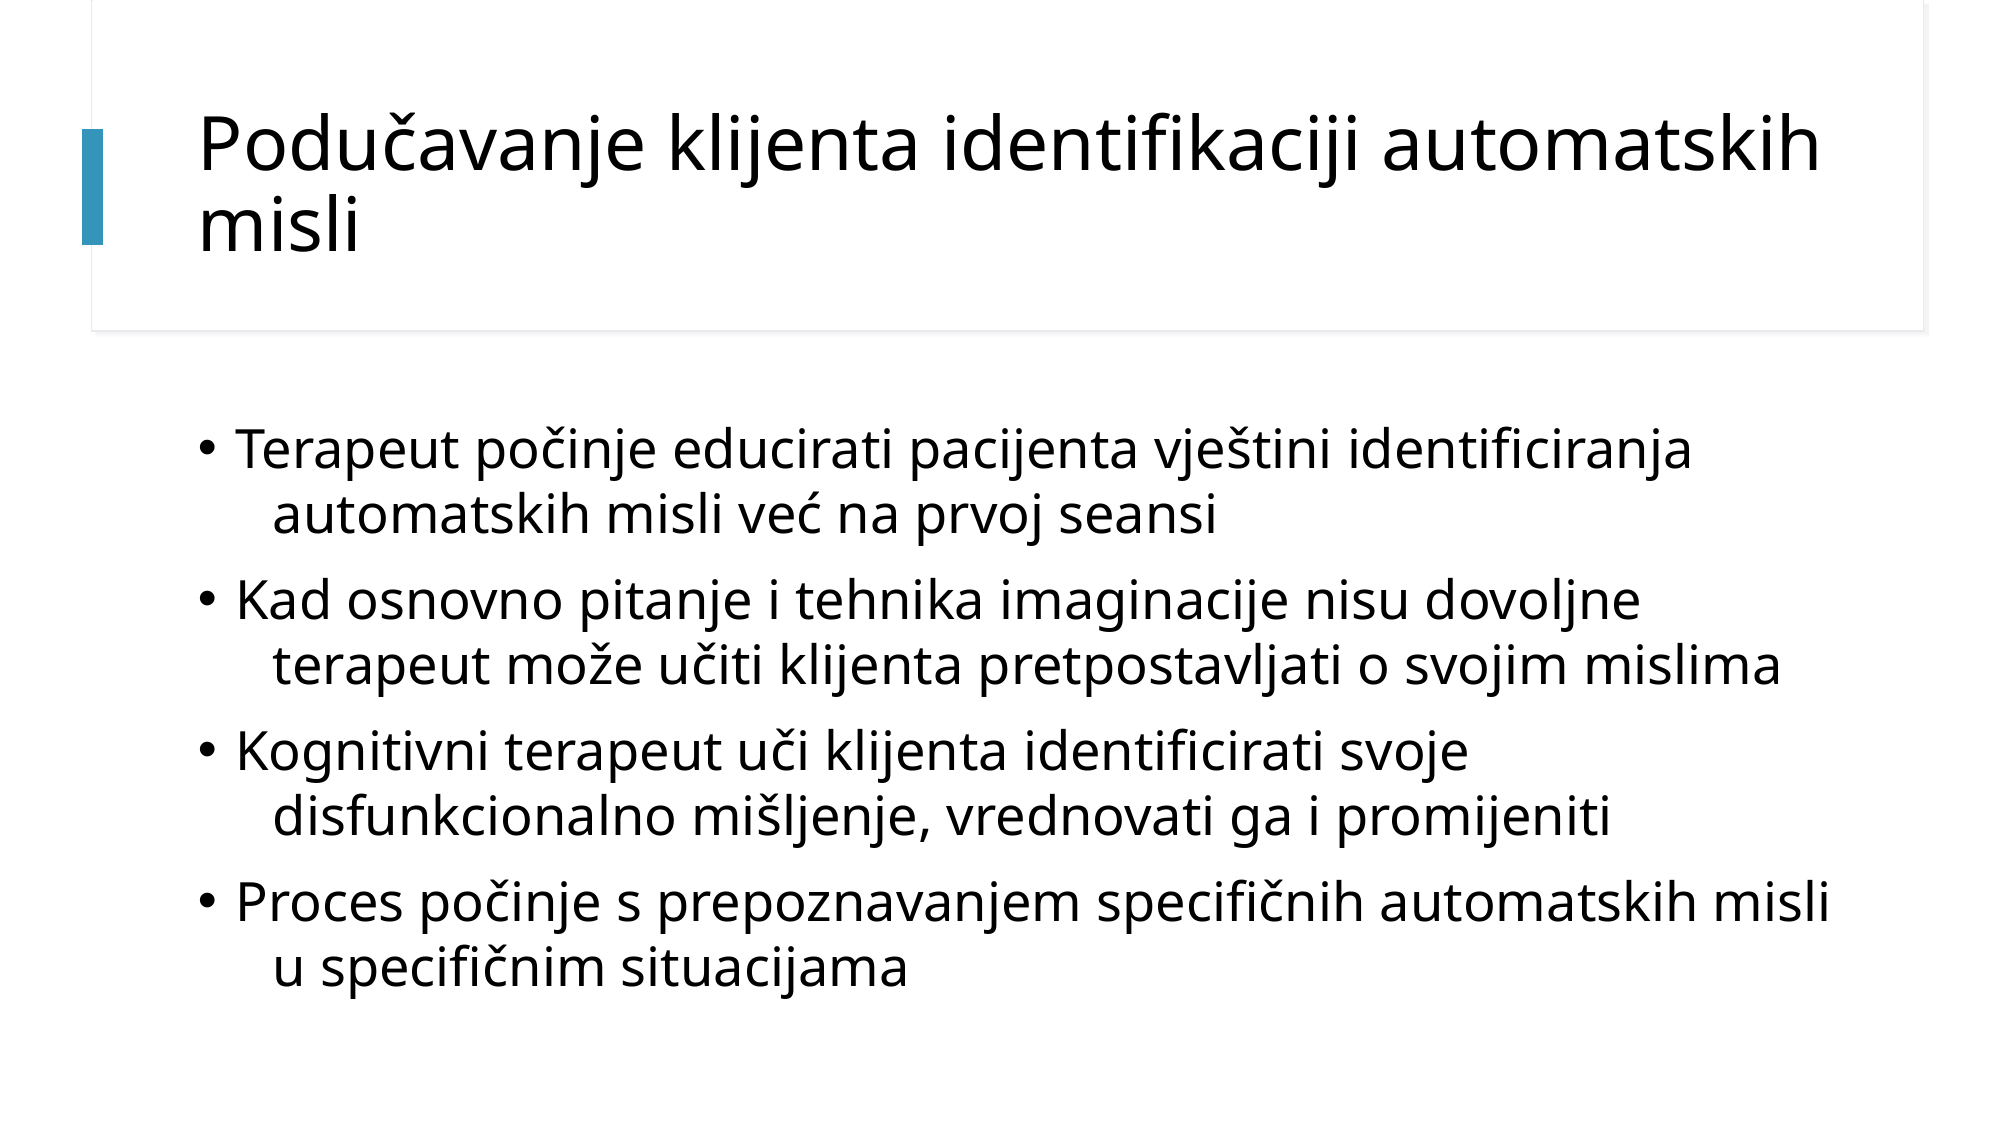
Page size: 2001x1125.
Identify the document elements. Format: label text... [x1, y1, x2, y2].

list Terapeut počinje educirati pacijenta vještini identificiranja automatskih misli već na prvoj seansi Kad osnovno pitanje i tehnika imaginacije nisu dovoljne terapeut može učiti klijenta pretpostavljati o svojim mislima Kognitivni terapeut uči klijenta identificirati svoje disfunkcionalno mišljenje, vrednovati ga i promijeniti Proces počinje s prepoznavanjem specifičnih automatskih misli u specifičnim situacijama [183, 406, 1852, 1013]
title Podučavanje klijenta identifikaciji automatskih misli [183, 90, 1852, 284]
